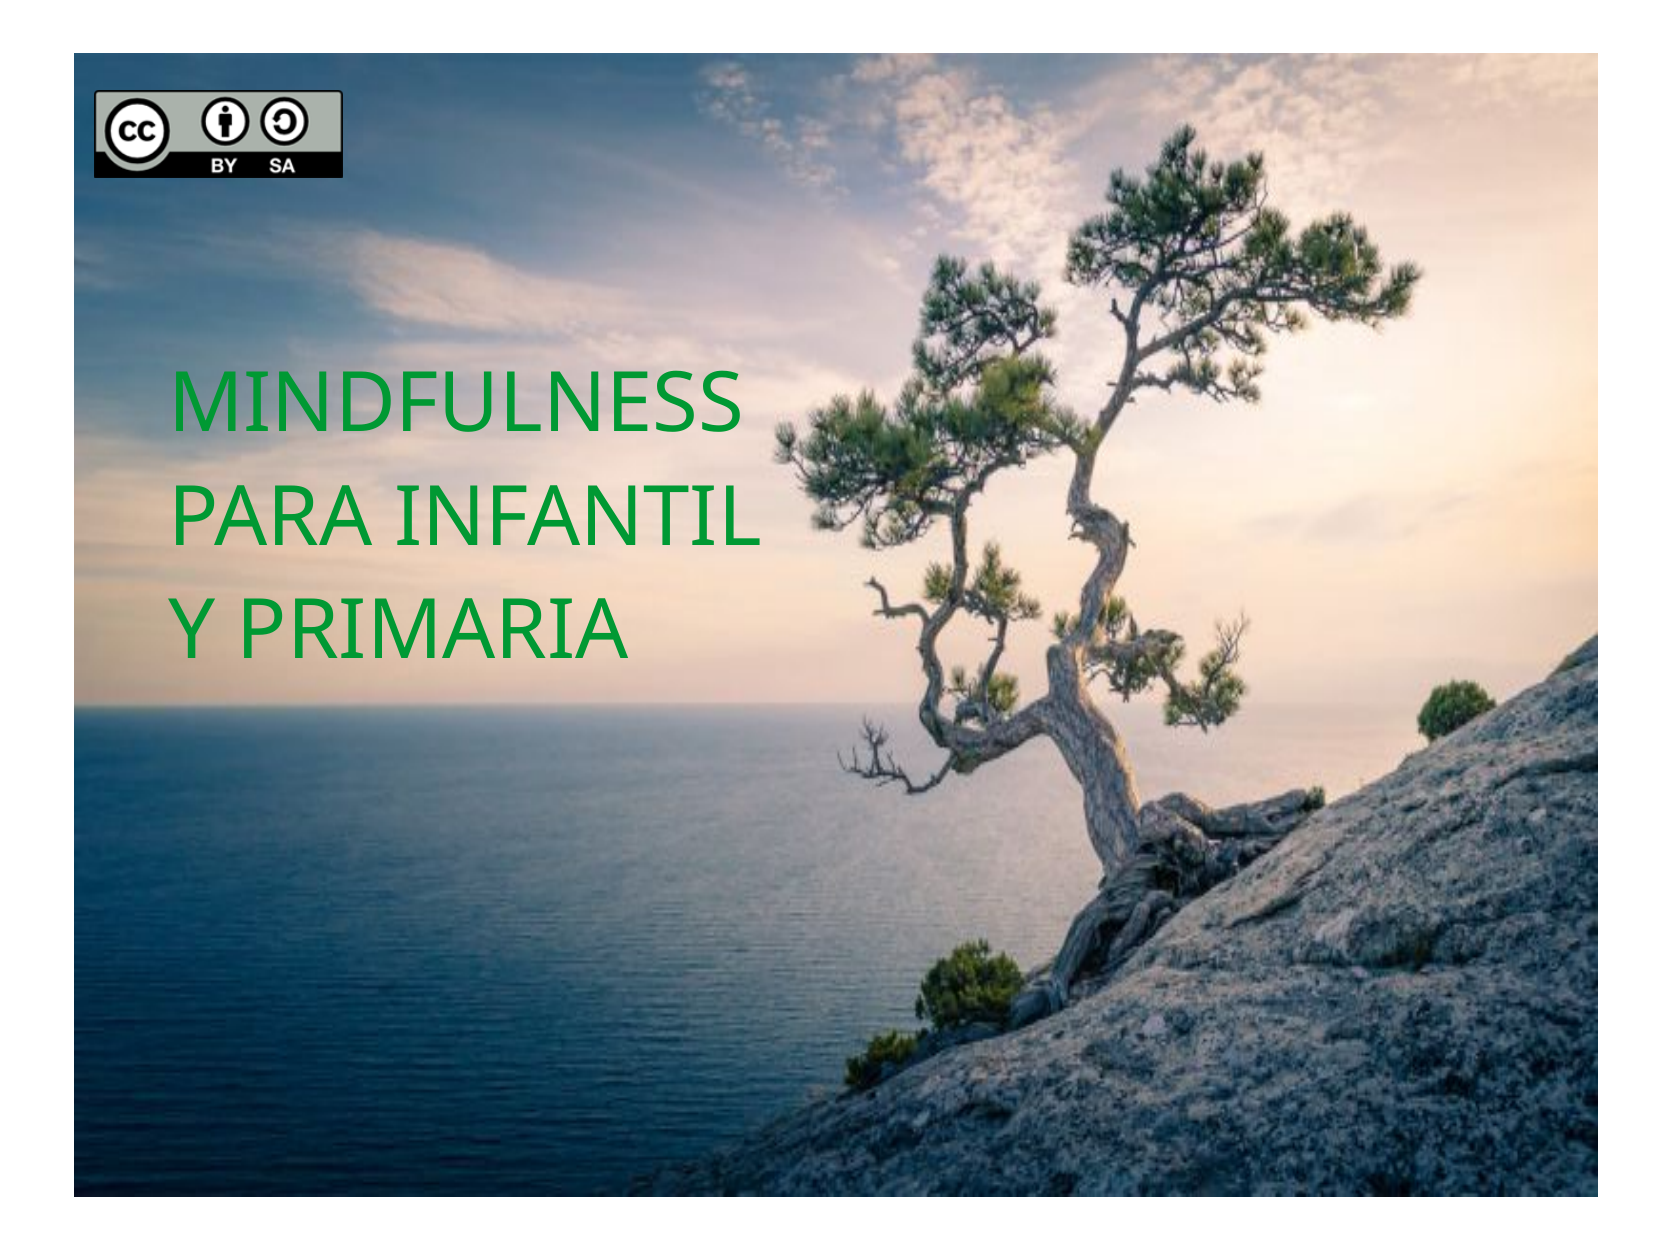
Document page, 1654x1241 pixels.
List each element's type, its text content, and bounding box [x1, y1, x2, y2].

picture [74, 53, 1598, 1197]
text_box MINDFULNESS PARA INFANTIL Y PRIMARIA [153, 335, 839, 886]
